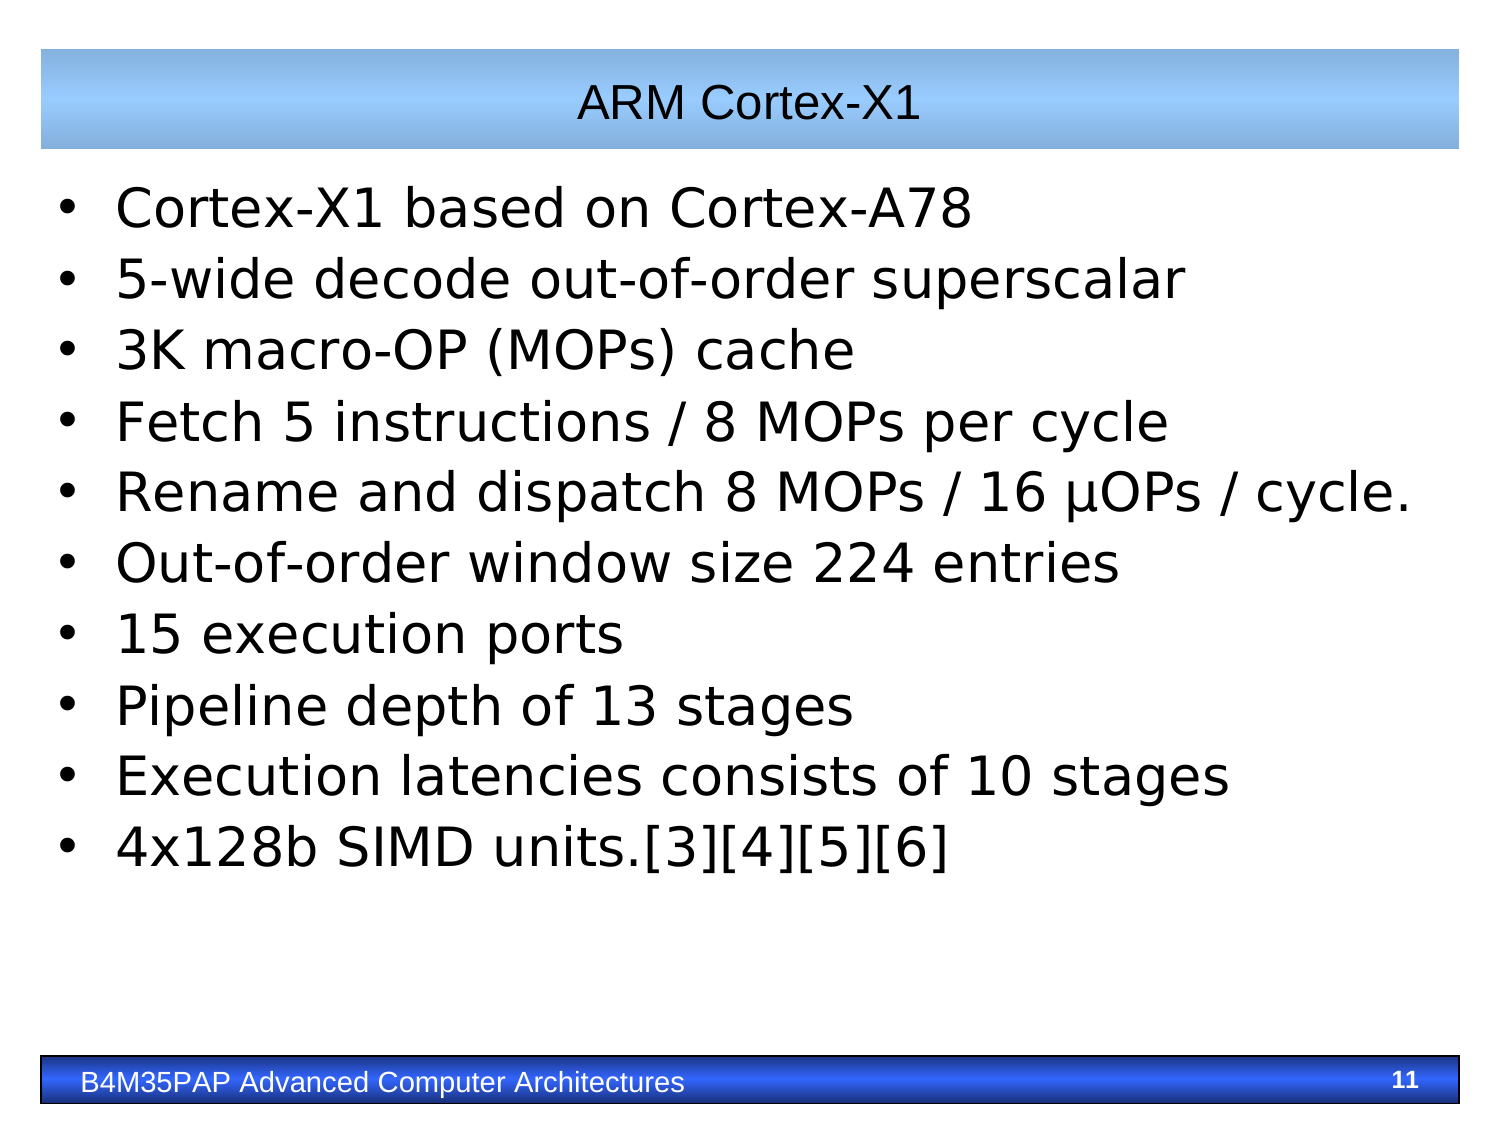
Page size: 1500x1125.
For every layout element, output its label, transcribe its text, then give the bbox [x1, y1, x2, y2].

list Cortex-X1 based on Cortex-A78 5-wide decode out-of-order superscalar 3K macro-OP (MOPs) cache Fetch 5 instructions / 8 MOPs per cycle Rename and dispatch 8 MOPs / 16 µOPs / cycle. Out-of-order window size 224 entries 15 execution ports Pipeline depth of 13 stages Execution latencies consists of 10 stages 4x128b SIMD units.[3][4][5][6] [44, 166, 1458, 1045]
title ARM Cortex-X1 [41, 49, 1459, 149]
